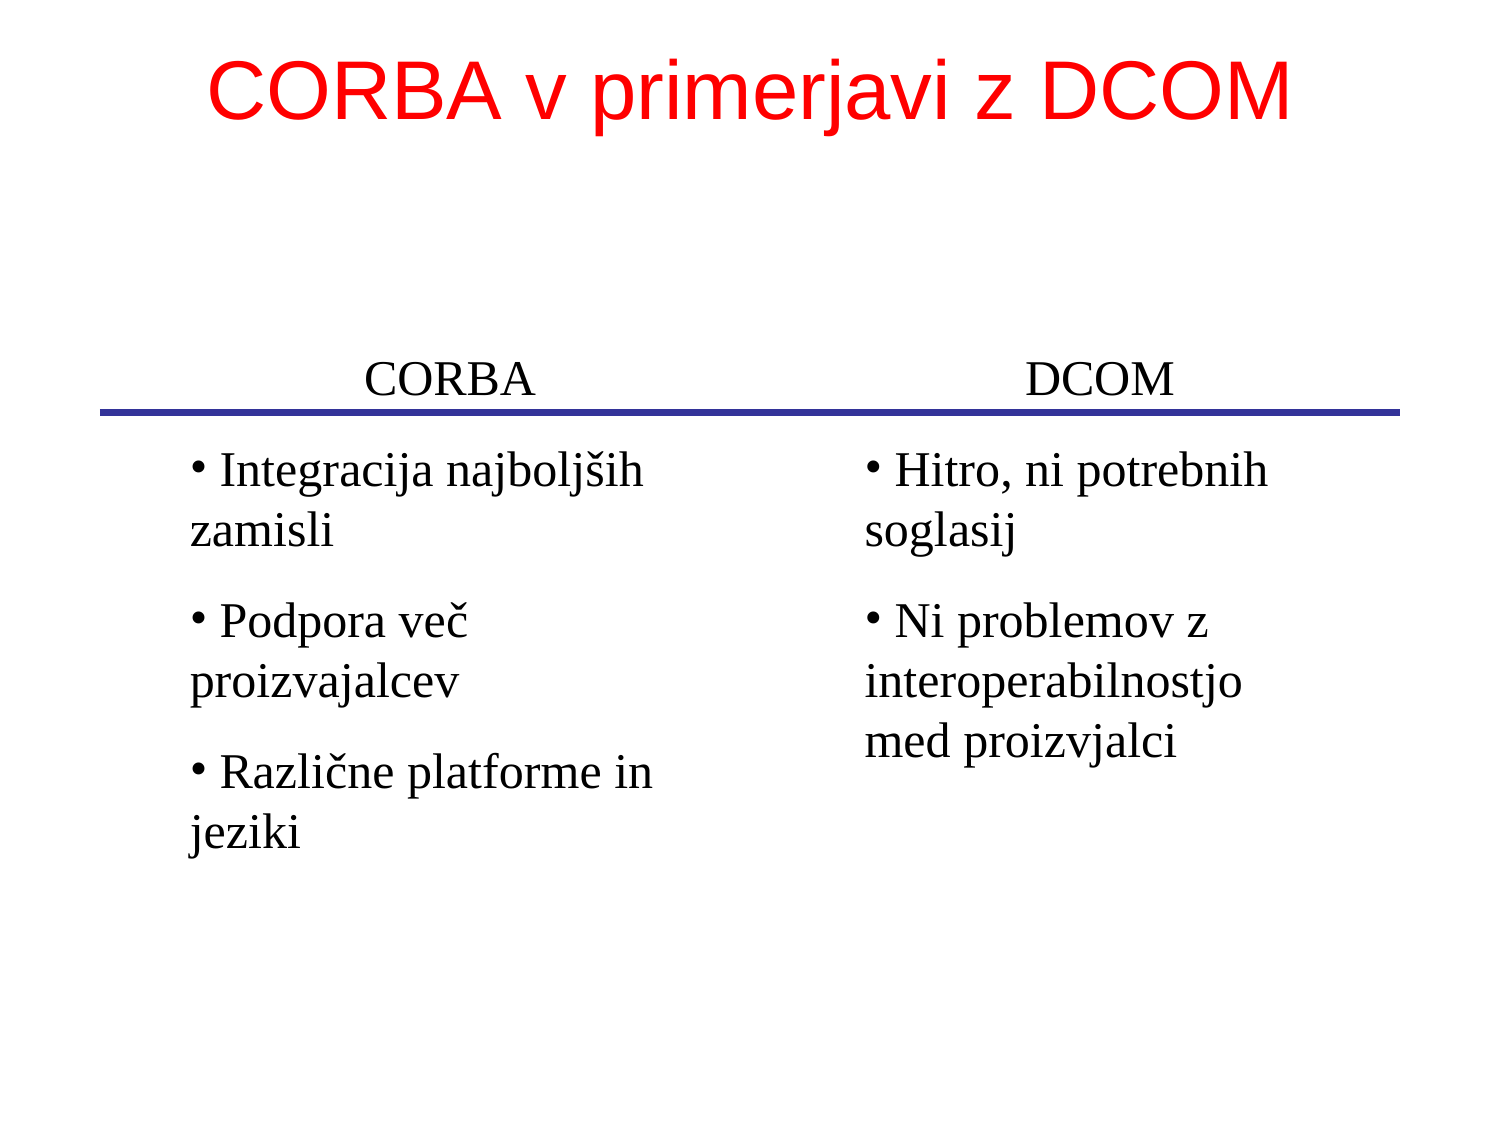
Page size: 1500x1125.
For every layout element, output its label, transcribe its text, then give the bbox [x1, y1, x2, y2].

title CORBA v primerjavi z DCOM [75, 23, 1426, 149]
text_box CORBA Integracija najboljših zamisli Podpora več proizvajalcev Različne platforme in jeziki [174, 416, 726, 867]
text_box DCOM Hitro, ni potrebnih soglasij Ni problemov z interoperabilnostjo med proizvjalci [849, 337, 1351, 409]
text_box DCOM Hitro, ni potrebnih soglasij Ni problemov z interoperabilnostjo med proizvjalci [849, 416, 1351, 776]
text_box CORBA Integracija najboljših zamisli Podpora več proizvajalcev Različne platforme in jeziki [174, 337, 726, 409]
